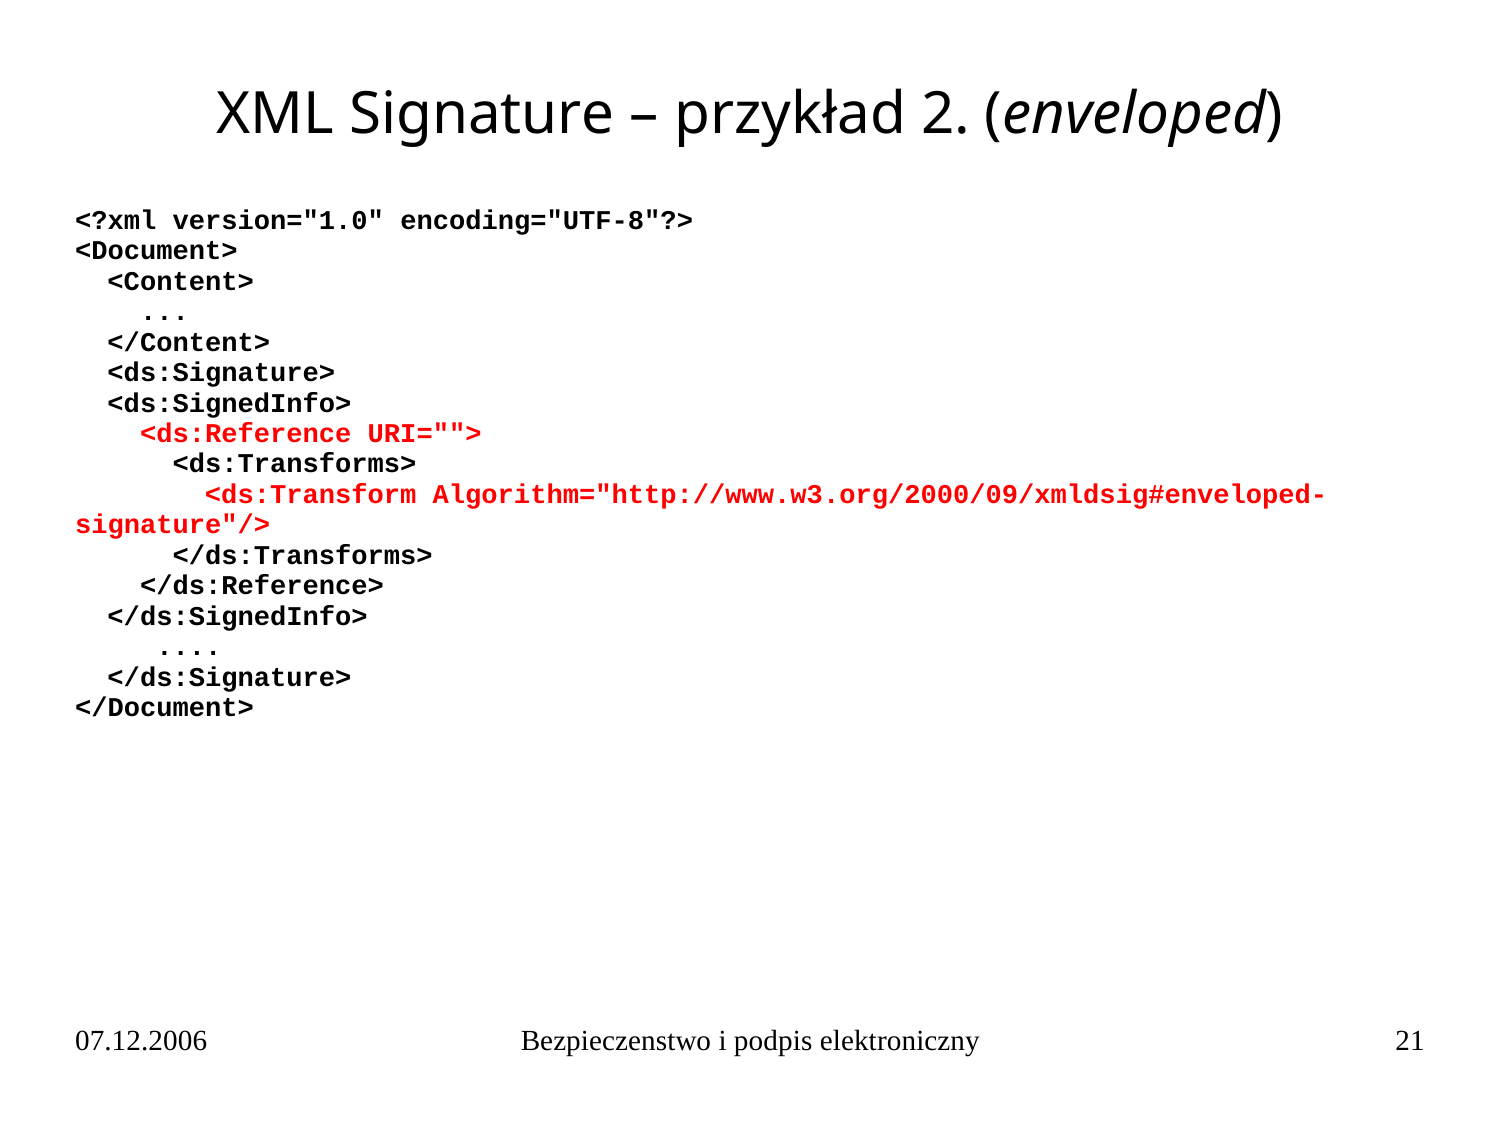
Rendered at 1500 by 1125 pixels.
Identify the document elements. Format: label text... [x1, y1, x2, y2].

title XML Signature – przykład 2. (enveloped) [75, 44, 1425, 178]
list <?xml version="1.0" encoding="UTF-8"?> <Document> <Content> ... </Content> <ds:Signature> <ds:SignedInfo> <ds:Reference URI=""> <ds:Transforms> <ds:Transform Algorithm="http://www.w3.org/2000/09/xmldsig#enveloped-signature"/> </ds:Transforms> </ds:Reference> </ds:SignedInfo> .... </ds:Signature> </Document> [75, 206, 1425, 1006]
